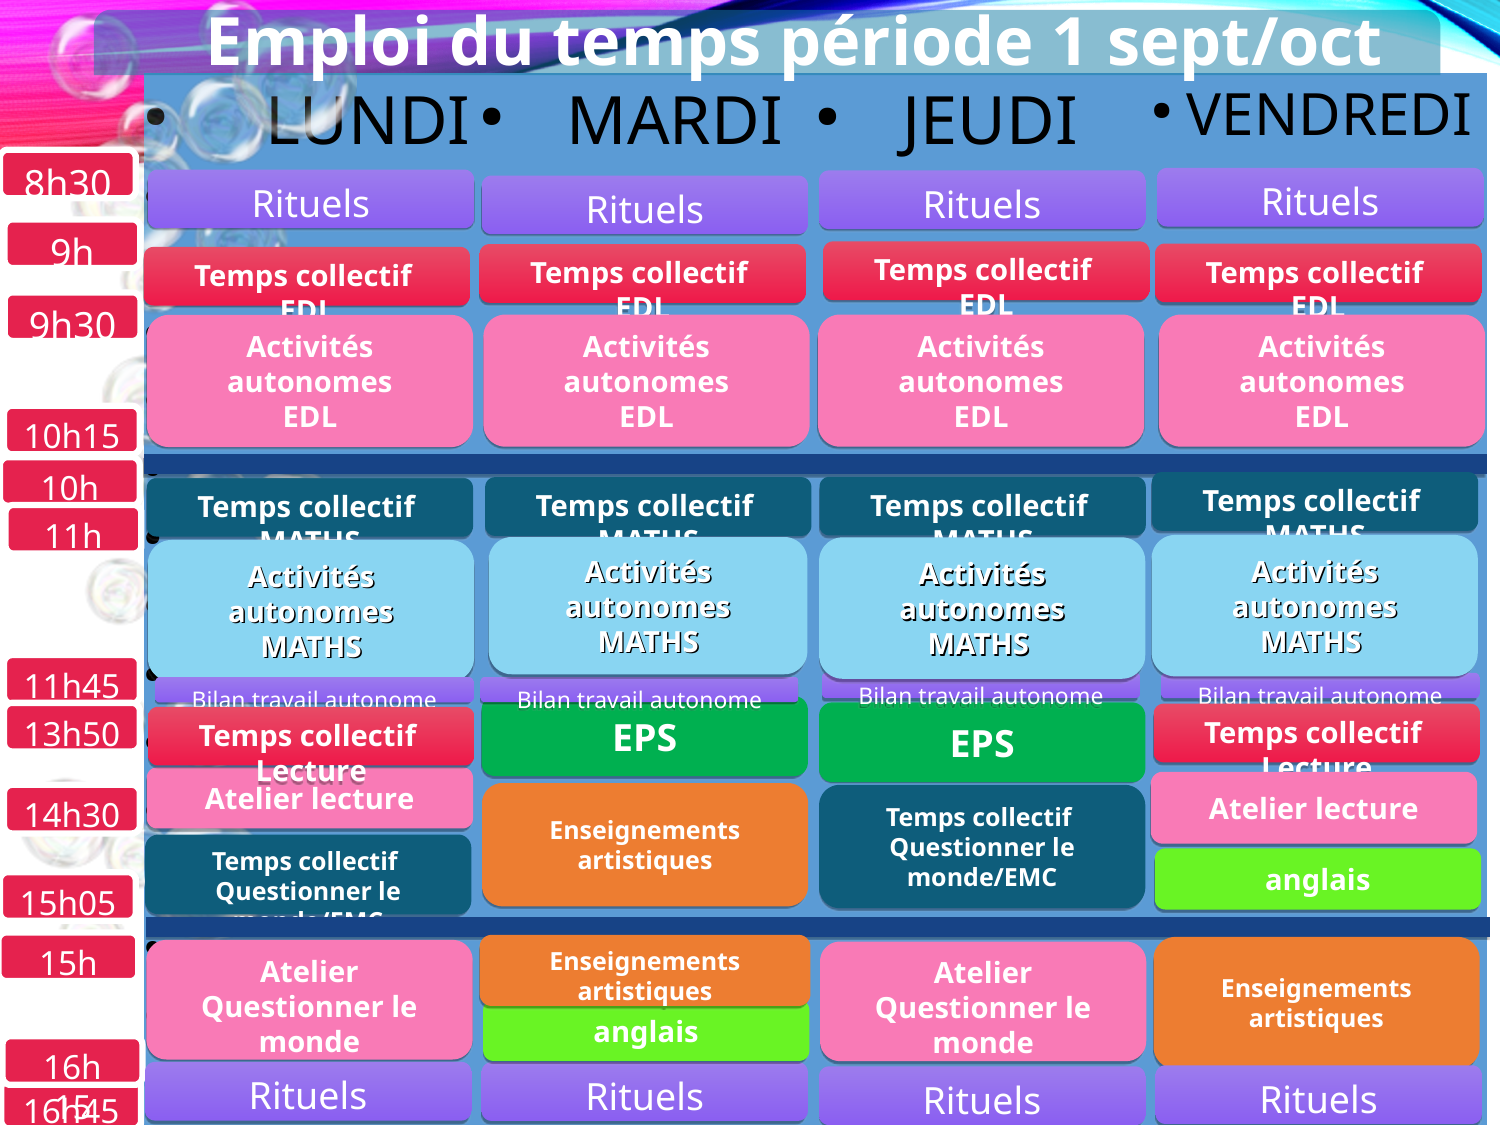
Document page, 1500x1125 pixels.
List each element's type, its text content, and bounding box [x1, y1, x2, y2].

text_box Enseignements artistiques [479, 934, 811, 1006]
table_cell [1329, 763, 1335, 771]
text_box [93, 9, 194, 76]
text_box Activités autonomes MATHS [819, 537, 1146, 679]
text_box Rituels [819, 170, 1146, 230]
table_header MARDI [480, 84, 816, 164]
table_cell [816, 164, 1151, 454]
text_box 15h05 [0, 872, 136, 921]
table_cell [480, 573, 816, 915]
table_cell [816, 573, 1151, 915]
text_box 16h45 [1, 1082, 142, 1125]
text_box Emploi du temps période 1 sept/oct [194, 0, 1413, 84]
picture [302, 306, 310, 314]
text_box Activités autonomes EDL [146, 314, 474, 448]
table_cell [1268, 763, 1281, 771]
text_box Bilan travail autonome [480, 677, 799, 703]
text_box Temps collectif Questionner le monde/EMC [819, 784, 1146, 909]
text_box 15h 15 [0, 932, 139, 982]
table_cell [480, 164, 816, 454]
text_box Temps collectif Questionner le monde/EMC [145, 834, 472, 915]
text_box Activités autonomes EDL [483, 314, 810, 447]
text_box Rituels [145, 1061, 472, 1121]
text_box Temps collectif Lecture [1153, 703, 1480, 763]
table_cell [649, 303, 656, 314]
table_cell [1355, 474, 1487, 573]
table_cell [1300, 763, 1312, 771]
text_box Atelier Questionner le monde [820, 941, 1147, 1062]
text_box Temps collectif EDL [143, 246, 471, 306]
text_box Temps collectif Lecture [148, 706, 475, 766]
text_box Rituels [819, 1066, 1146, 1125]
table_cell [480, 937, 816, 1125]
text_box [144, 454, 1487, 474]
text_box Temps collectif MATHS [485, 477, 812, 536]
text_box Rituels [1157, 167, 1484, 227]
picture [8, 0, 357, 976]
table_header JEUDI [816, 84, 1151, 164]
table_cell [1291, 763, 1298, 771]
text_box Atelier lecture [146, 767, 474, 829]
table_cell [357, 573, 480, 915]
text_box Activités autonomes EDL [1158, 314, 1486, 447]
table_cell [357, 474, 480, 573]
text_box Temps collectif EDL [823, 241, 1150, 301]
table_cell [622, 303, 634, 314]
text_box 11h [5, 504, 142, 554]
picture [314, 306, 320, 314]
table_header LUNDI [357, 84, 480, 164]
text_box Temps collectif MATHS [819, 476, 1146, 536]
table_cell [357, 164, 480, 454]
text_box Temps collectif MATHS [1151, 472, 1479, 531]
text_box 8h30 [0, 149, 136, 199]
table_cell [1249, 699, 1259, 703]
picture [286, 306, 298, 314]
text_box anglais [1154, 848, 1482, 910]
table_cell [144, 937, 480, 1125]
text_box Rituels [147, 169, 475, 229]
text_box Enseignements artistiques [482, 783, 809, 907]
text_box 16h 15 [2, 1036, 143, 1085]
text_box Rituels [1155, 1065, 1482, 1124]
text_box Enseignements artistiques [1153, 936, 1480, 1065]
table_cell [1316, 763, 1324, 771]
text_box 9h [4, 219, 141, 269]
text_box [1413, 9, 1441, 76]
text_box 10h 25 [0, 457, 140, 506]
table_header VENDREDI [1151, 73, 1487, 164]
text_box Atelier lecture [1150, 771, 1478, 844]
table_cell [816, 937, 1151, 1125]
text_box 13h50 [4, 702, 140, 752]
text_box anglais [483, 1003, 810, 1061]
picture [324, 306, 357, 314]
text_box EPS [481, 697, 808, 777]
table_cell [480, 474, 816, 573]
text_box 14h30 [4, 784, 140, 834]
text_box Activités autonomes MATHS [147, 539, 475, 677]
table_cell [983, 698, 993, 702]
table_cell [816, 474, 1151, 573]
text_box Atelier Questionner le monde [146, 939, 473, 1060]
text_box Activités autonomes EDL [817, 314, 1145, 447]
table_cell [1348, 763, 1359, 771]
table_cell [638, 303, 646, 314]
table_cell [1151, 573, 1487, 915]
text_box Bilan travail autonome [1161, 672, 1480, 699]
text_box 11h45 [4, 655, 140, 703]
text_box Activités autonomes MATHS [488, 537, 808, 675]
table_cell [1151, 657, 1264, 778]
text_box Temps collectif MATHS [146, 477, 474, 537]
text_box Temps collectif EDL [1155, 243, 1482, 303]
text_box Activités autonomes MATHS [1151, 534, 1478, 677]
table_cell [910, 698, 920, 702]
table_cell [1151, 523, 1267, 554]
text_box Rituels [481, 1062, 808, 1121]
text_box EPS [819, 702, 1146, 783]
text_box Bilan travail autonome [155, 677, 474, 703]
text_box Temps collectif EDL [479, 244, 806, 303]
table_cell [1151, 164, 1487, 454]
text_box Rituels [481, 175, 809, 235]
text_box 9h30 [4, 292, 141, 341]
text_box Bilan travail autonome [822, 672, 1141, 698]
text_box [146, 917, 1490, 937]
table_cell [1151, 937, 1487, 1125]
text_box 10h15 [4, 405, 140, 455]
